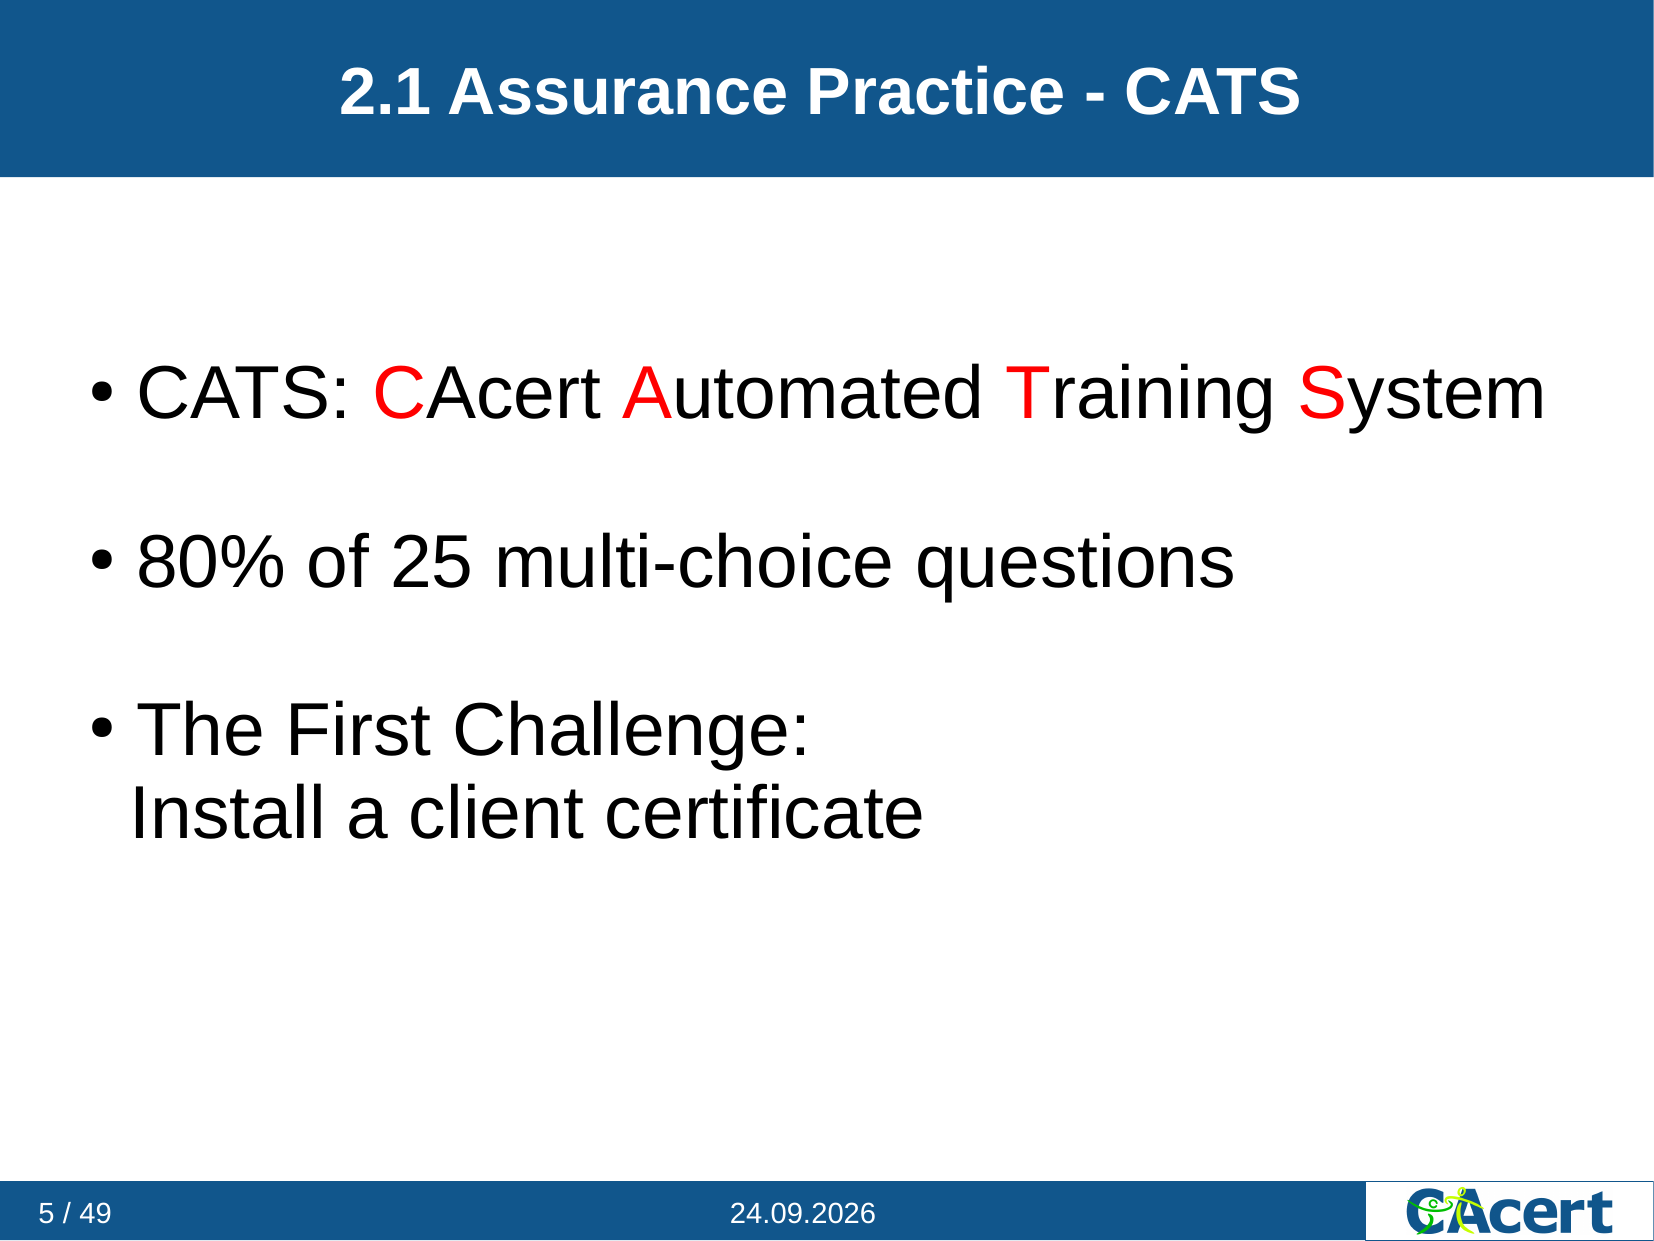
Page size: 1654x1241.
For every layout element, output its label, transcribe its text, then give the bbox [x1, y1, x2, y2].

title 2.1 Assurance Practice - CATS [76, 17, 1565, 166]
subtitle CATS: CAcert Automated Training System 80% of 25 multi-choice questions The First Challenge: Install a client certificate [88, 286, 1577, 939]
picture [1406, 1186, 1613, 1235]
